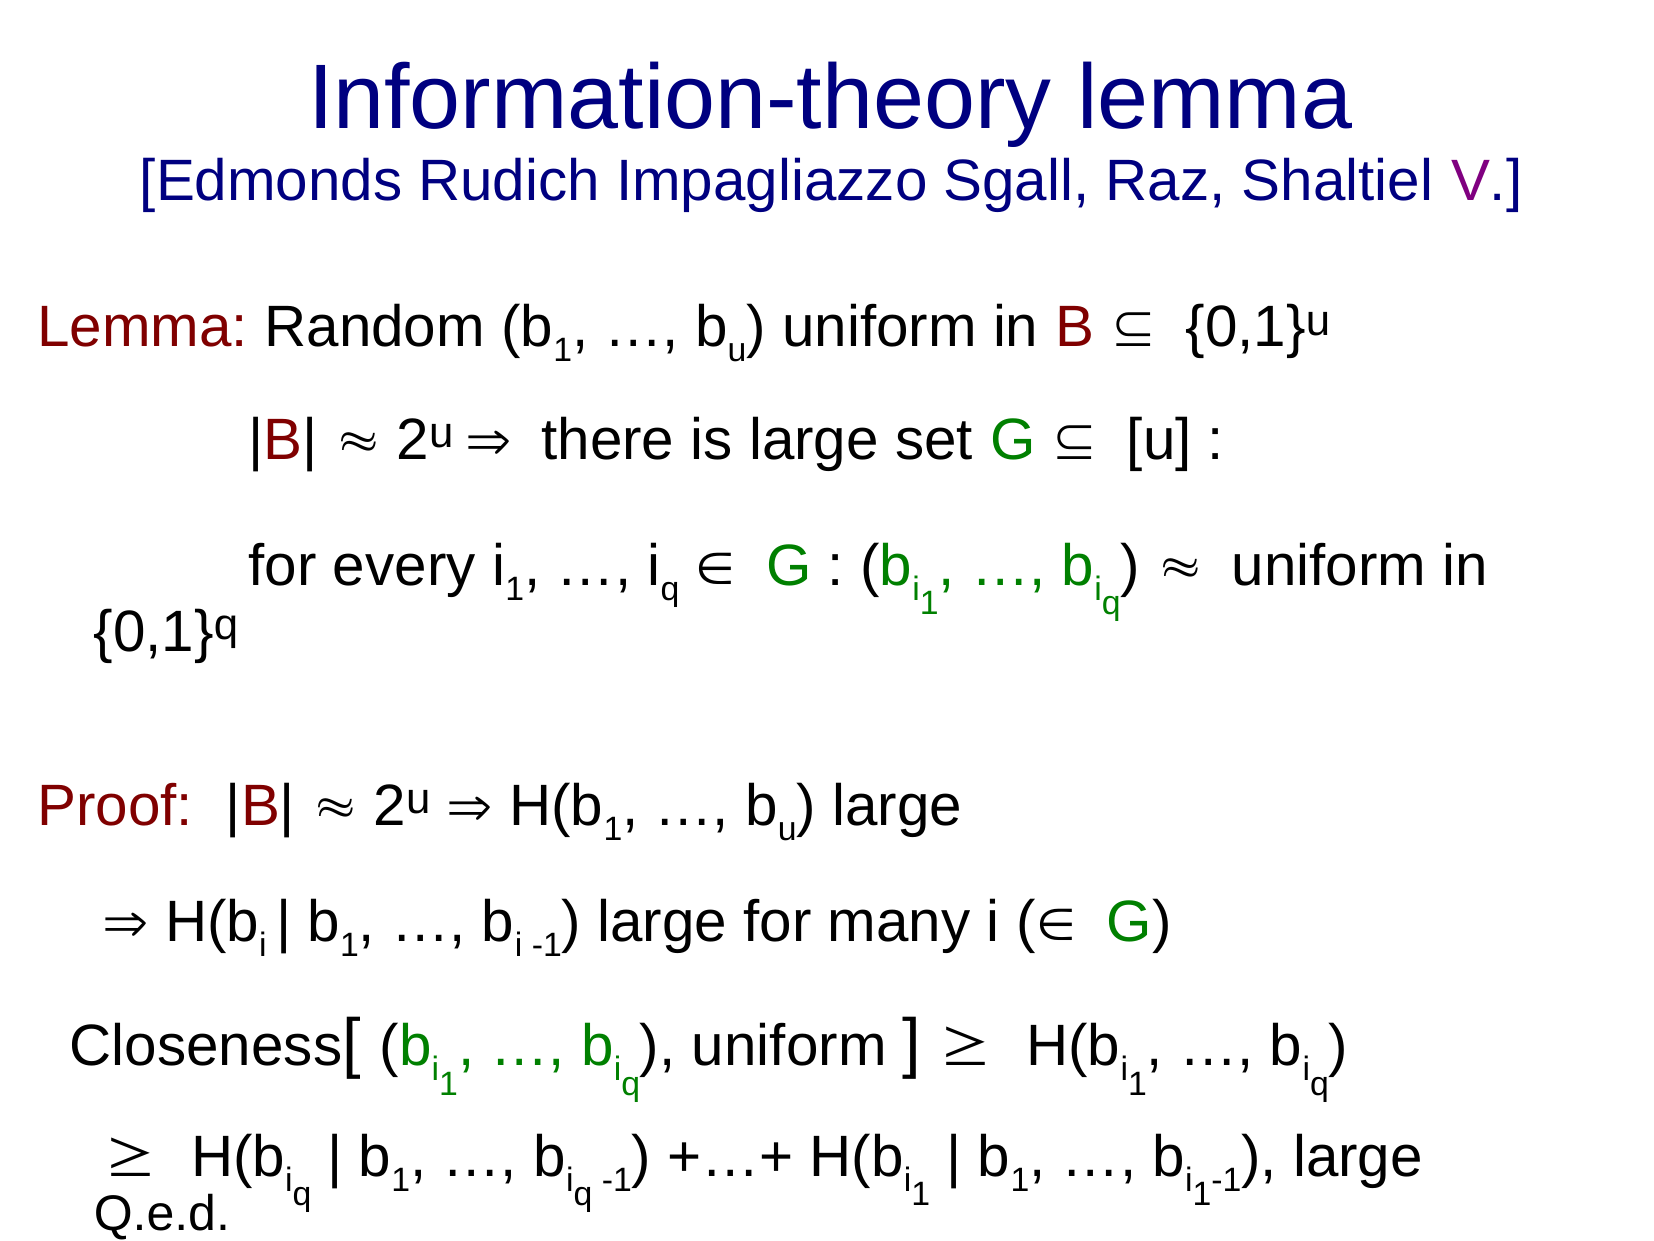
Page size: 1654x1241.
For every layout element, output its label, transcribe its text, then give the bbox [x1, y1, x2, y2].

title Information-theory lemma [Edmonds Rudich Impagliazzo Sgall, Raz, Shaltiel V.] [86, 32, 1576, 226]
list Lemma: Random (b1, …, bu) uniform in B  {0,1}u |B|  2u there is large set G [u] : for every i1, …, iq G : (bi1, …, biq) uniform in {0,1}q Proof: |B|  2u  H(b1, …, bu) large  H(bi | b1, …, bi -1) large for many i (G) Closeness[ (bi1, …, biq), uniform ] H(bi1, …, biq) H(biq | b1, …, biq -1) +…+ H(bi1 | b1, …, bi1-1), large Q.e.d. [37, 299, 1613, 1228]
